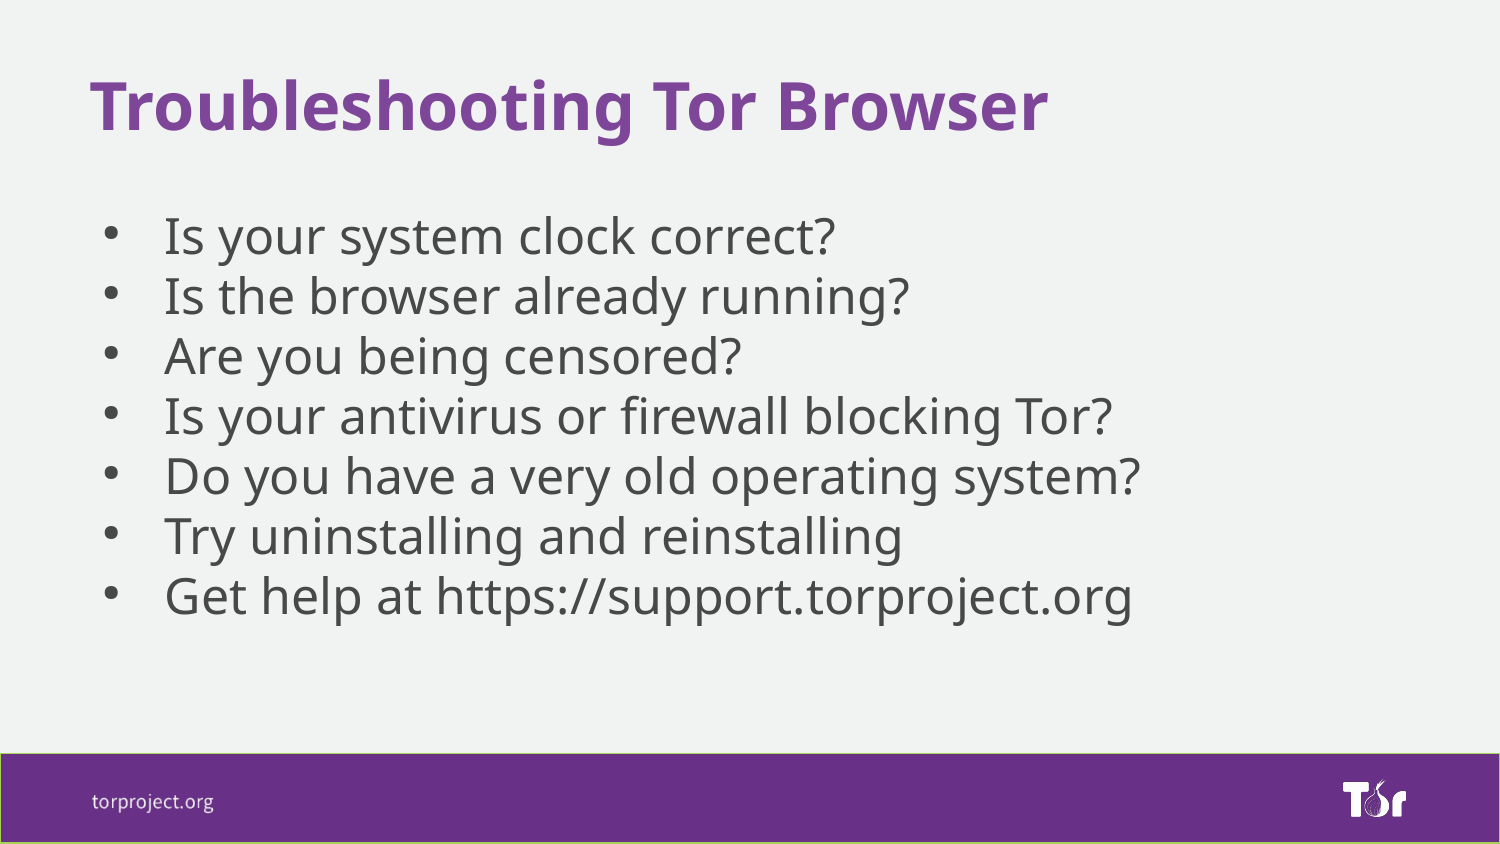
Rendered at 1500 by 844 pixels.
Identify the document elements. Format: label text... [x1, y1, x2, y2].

text_box Is your system clock correct? Is the browser already running? Are you being censored? Is your antivirus or firewall blocking Tor? Do you have a very old operating system? Try uninstalling and reinstalling Get help at https://support.torproject.org [75, 196, 1425, 754]
picture [75, 780, 604, 821]
text_box Troubleshooting Tor Browser [74, 33, 1425, 174]
picture [1343, 778, 1406, 817]
